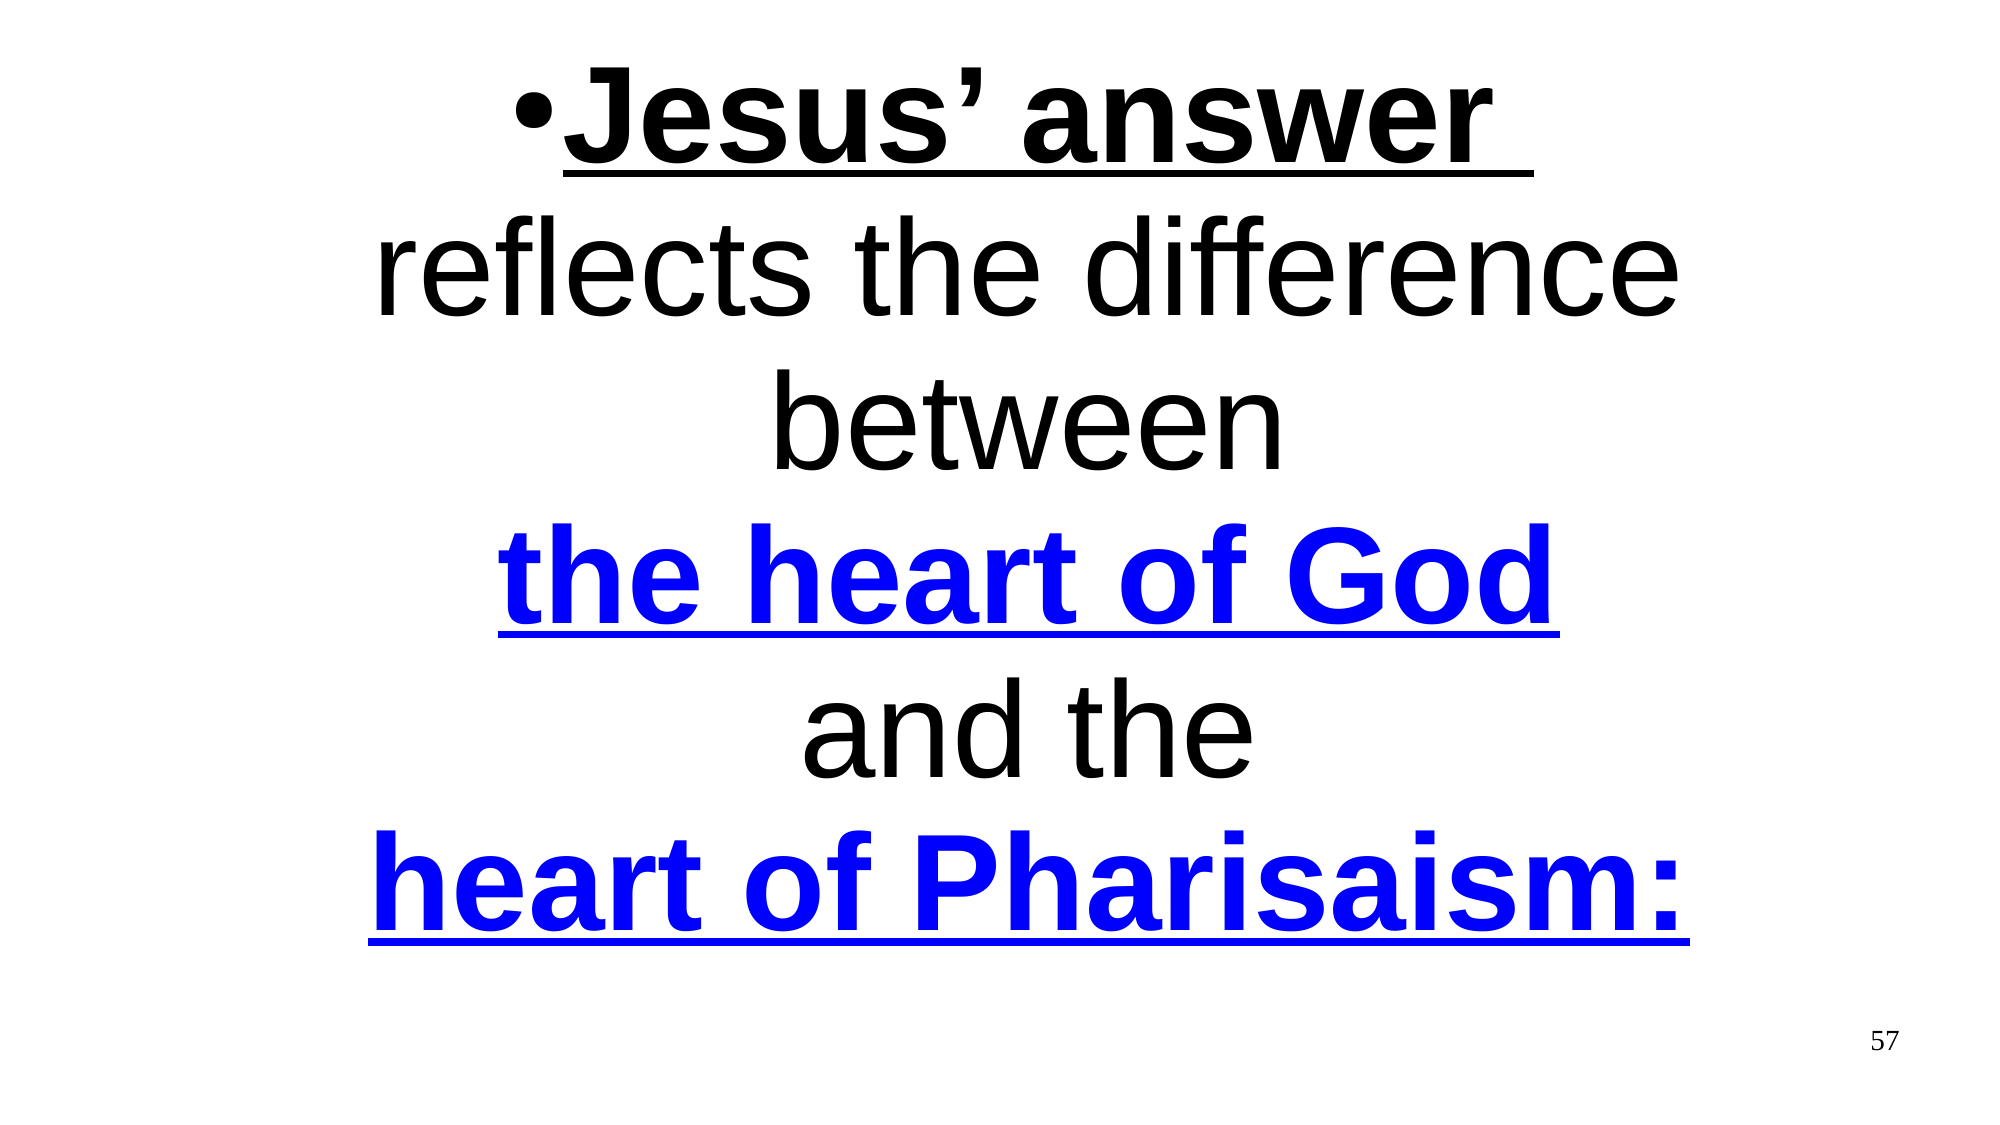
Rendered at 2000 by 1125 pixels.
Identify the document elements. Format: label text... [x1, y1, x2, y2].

list Jesus’ answer reflects the difference between the heart of God and the heart of Pharisaism: [37, 37, 1988, 1088]
